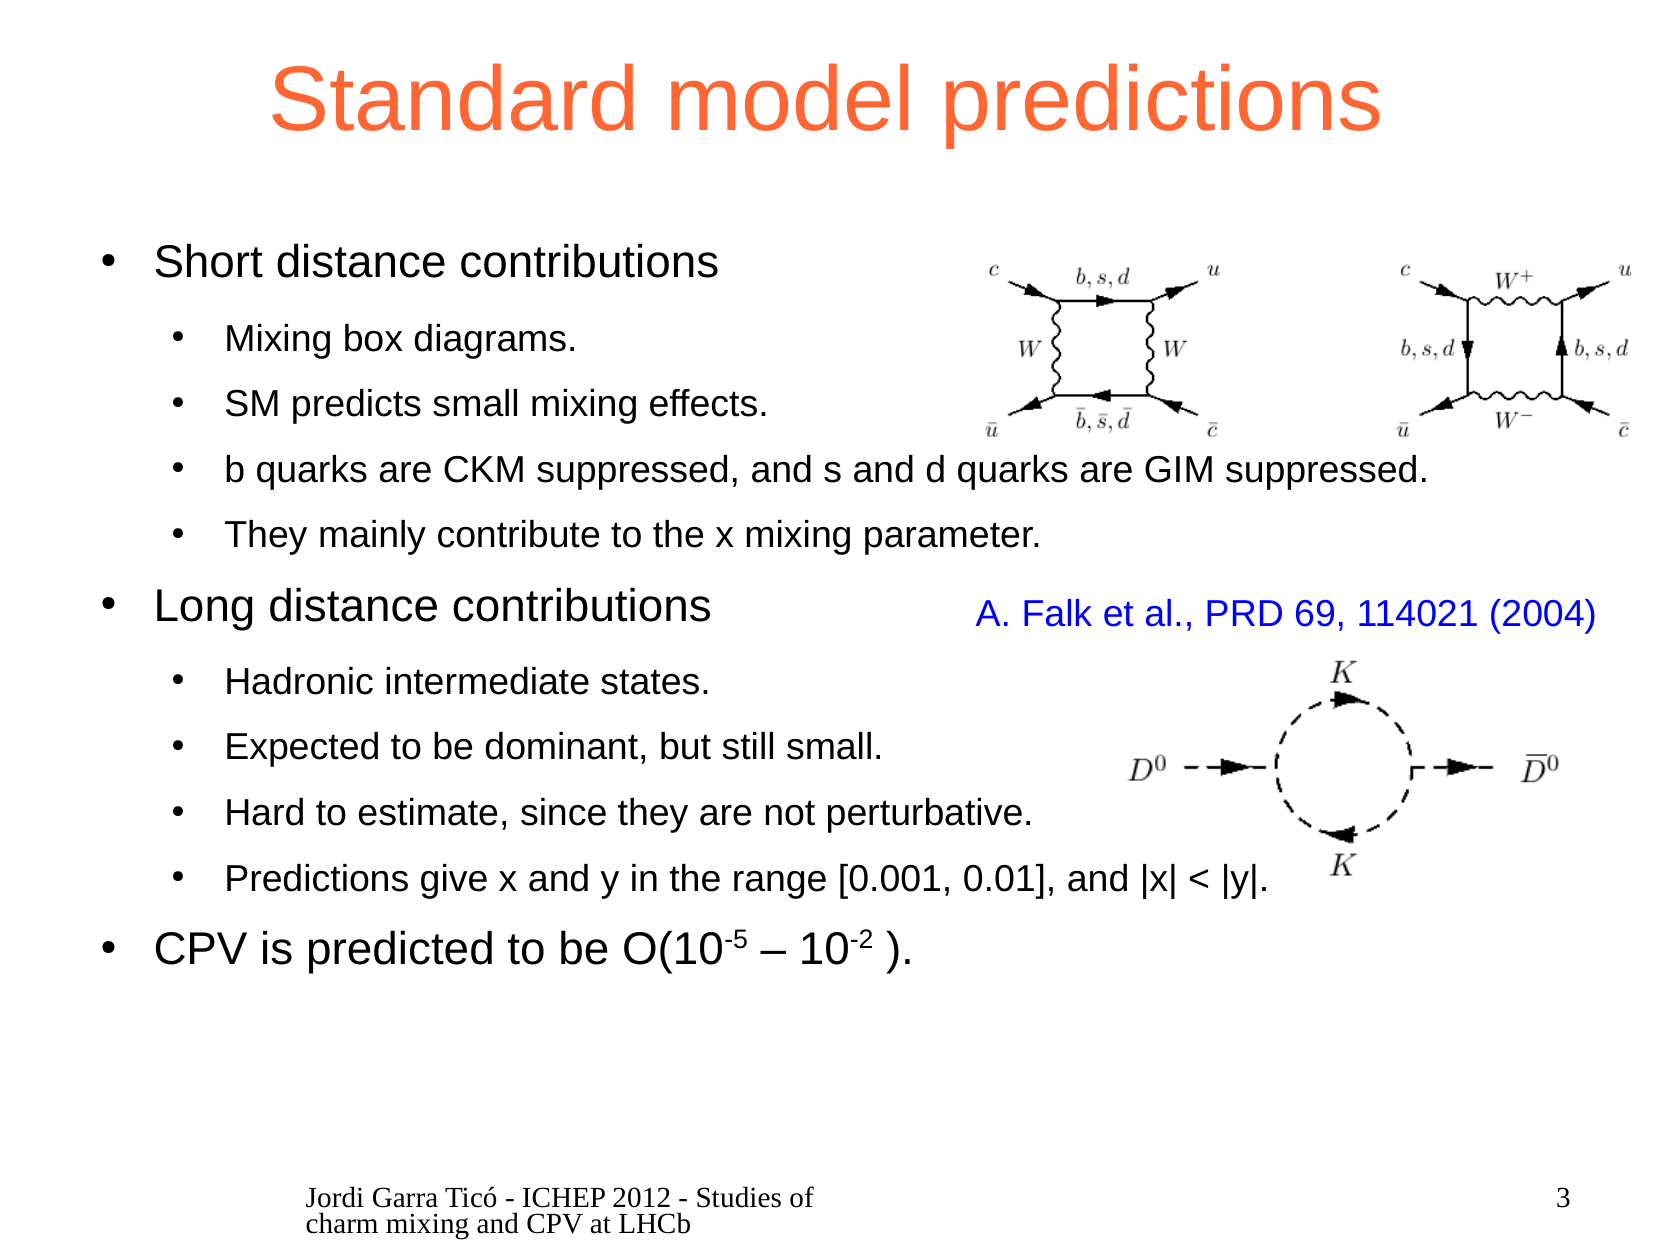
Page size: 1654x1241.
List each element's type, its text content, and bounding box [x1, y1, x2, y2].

title Standard model predictions [82, 47, 1571, 150]
text_box [985, 255, 1636, 444]
text_box A. Falk et al., PRD 69, 114021 (2004) [960, 584, 1613, 642]
list Short distance contributions Mixing box diagrams. SM predicts small mixing effects. b quarks are CKM suppressed, and s and d quarks are GIM suppressed. They mainly contribute to the x mixing parameter. Long distance contributions Hadronic intermediate states. Expected to be dominant, but still small. Hard to estimate, since they are not perturbative. Predictions give x and y in the range [0.001, 0.01], and |x| < |y|. CPV is predicted to be O(10-5 – 10-2 ). [82, 236, 1571, 1196]
